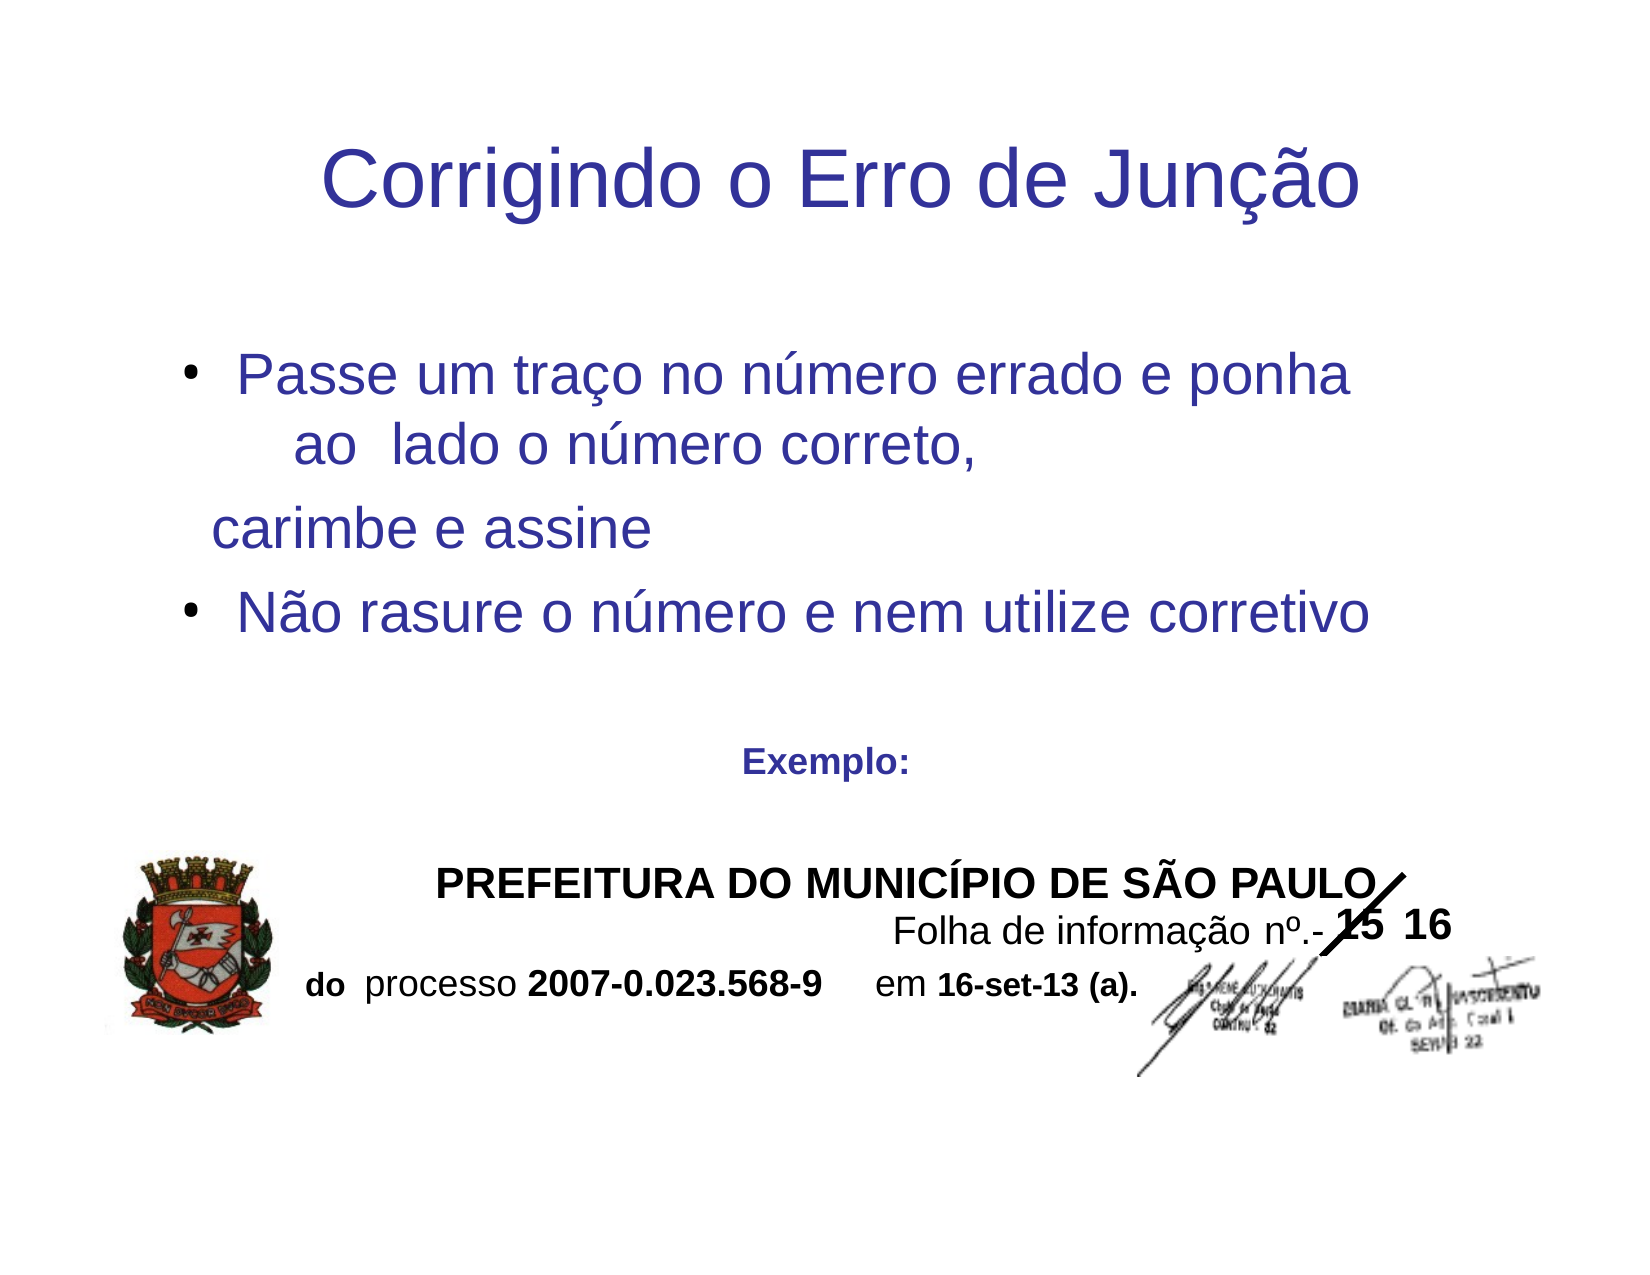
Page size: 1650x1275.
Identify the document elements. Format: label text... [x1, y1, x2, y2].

text_box [104, 850, 279, 1035]
text_box Passe um traço no número errado e ponha ao lado o número correto, carimbe e assine Não rasure o número e nem utilize corretivo [176, 333, 1433, 647]
text_box [1137, 1003, 1318, 1077]
text_box Exemplo: PREFEITURA DO MUNICÍPIO DE SÃO PAULO Folha de informação nº.- 15 16 do processo 2007-0.023.568-9 em 16-set-13 (a). [300, 735, 1464, 1003]
text_box [1321, 956, 1564, 1063]
title Corrigindo o Erro de Junção [318, 122, 1367, 227]
